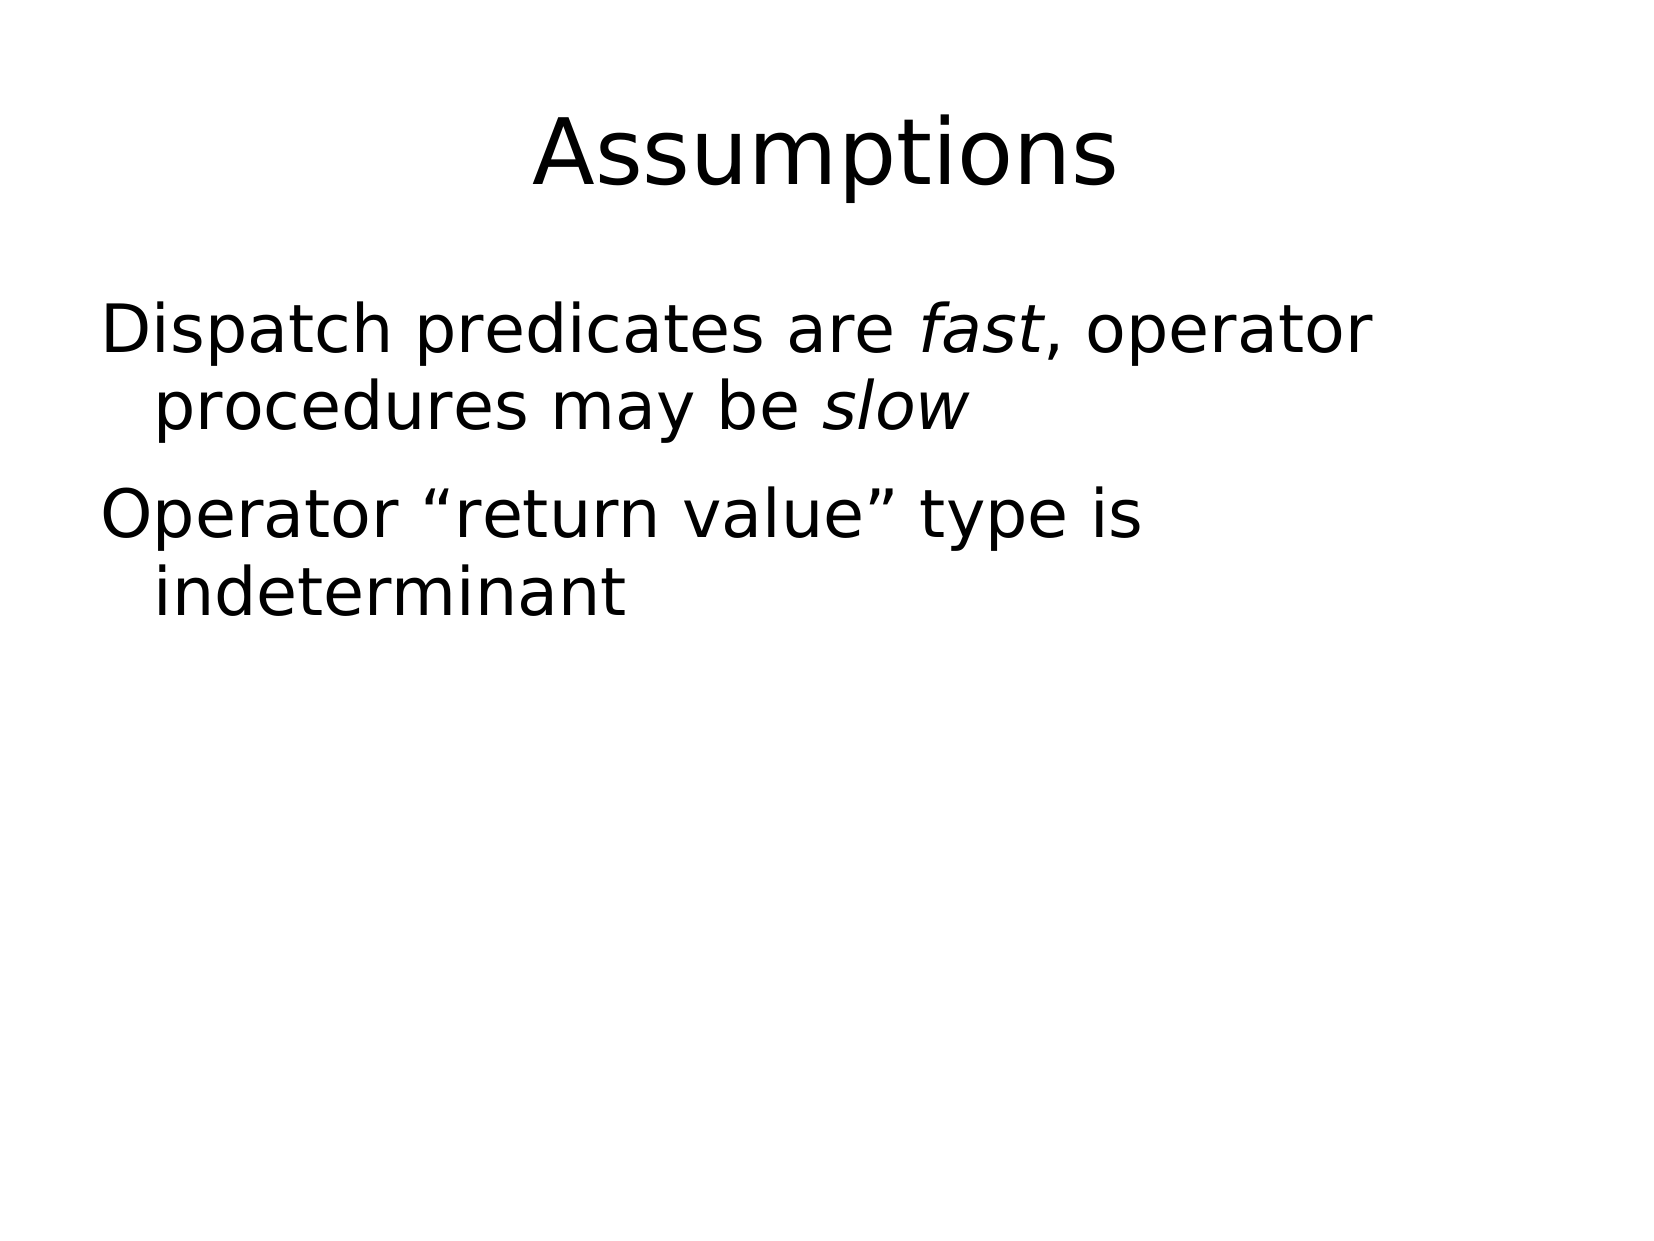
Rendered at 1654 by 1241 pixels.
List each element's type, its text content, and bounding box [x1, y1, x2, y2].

title Assumptions [82, 56, 1571, 250]
list Dispatch predicates are fast, operator procedures may be slow Operator “return value” type is indeterminant [82, 290, 1571, 1095]
